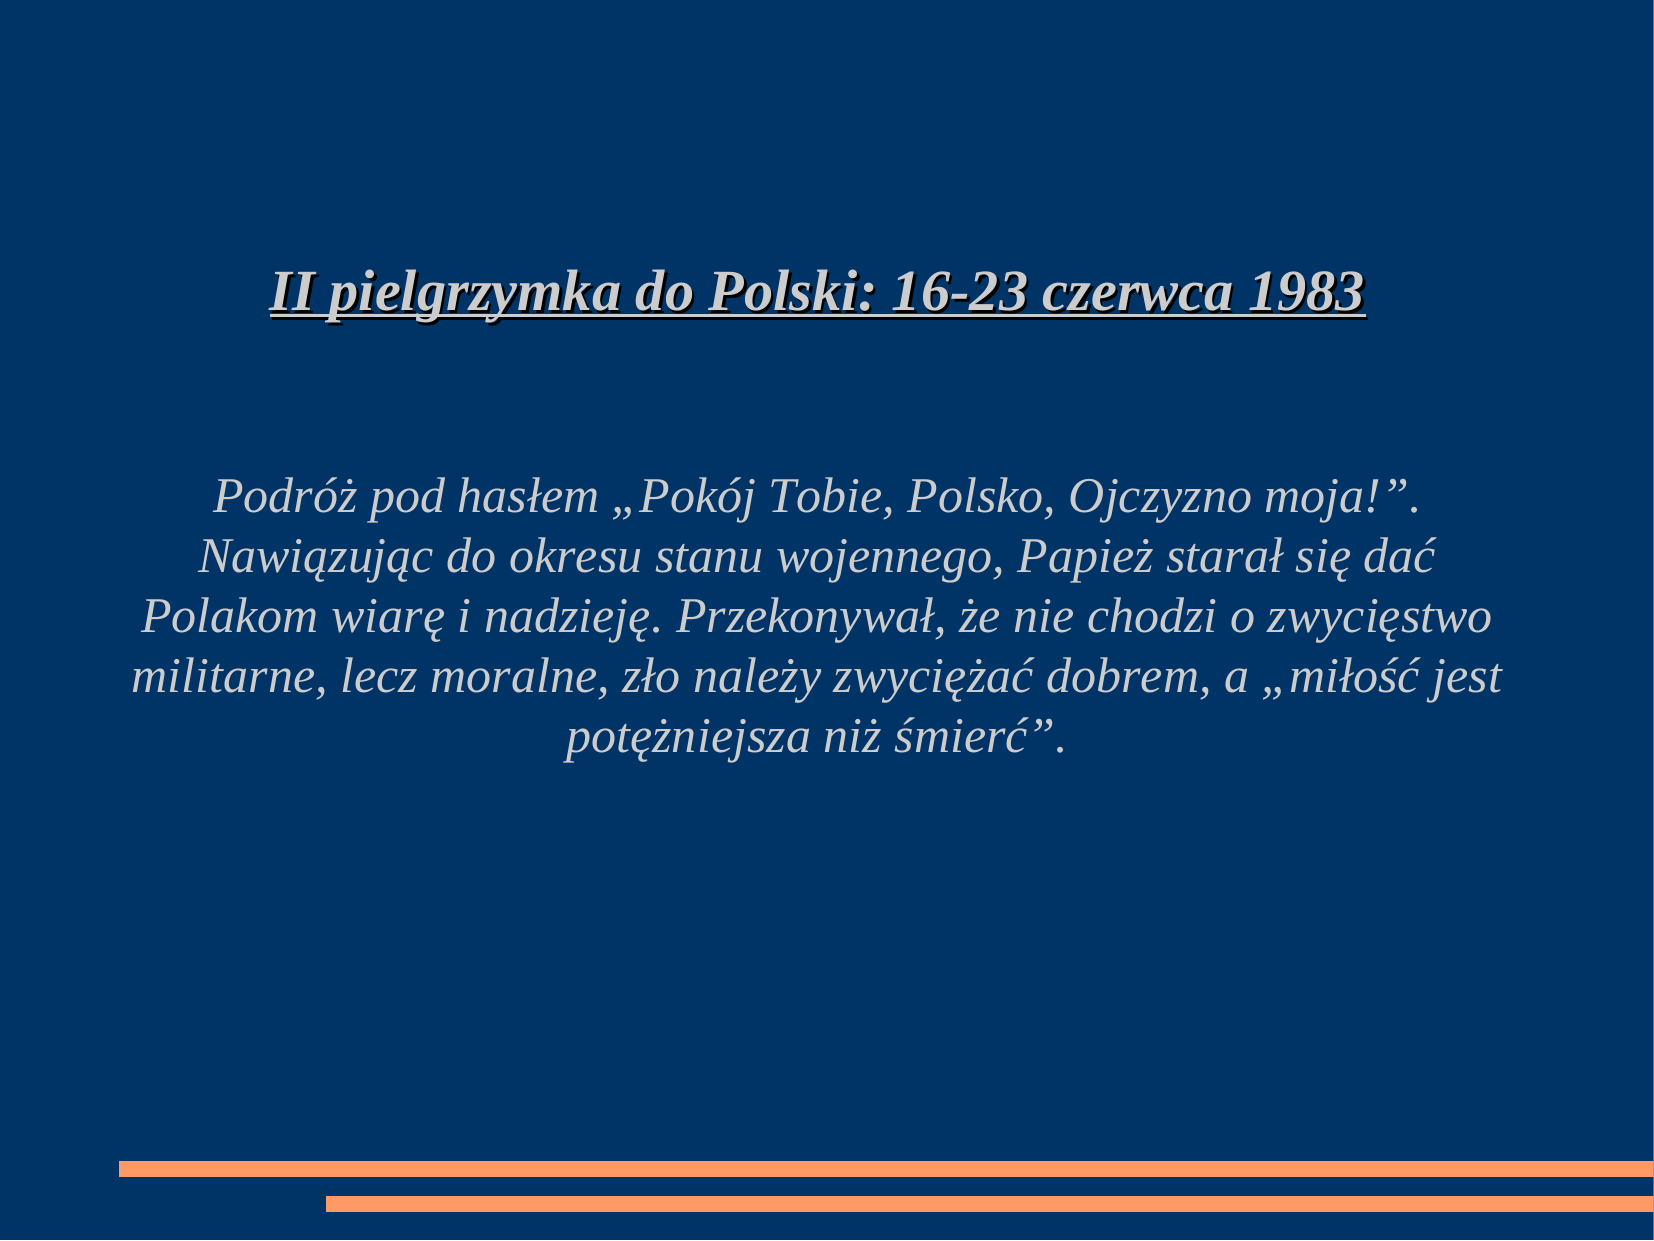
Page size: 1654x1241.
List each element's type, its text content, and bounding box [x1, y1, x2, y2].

subtitle II pielgrzymka do Polski: 16-23 czerwca 1983 Podróż pod hasłem „Pokój Tobie, Polsko, Ojczyzno moja!”. Nawiązując do okresu stanu wojennego, Papież starał się dać Polakom wiarę i nadzieję. Przekonywał, że nie chodzi o zwycięstwo militarne, lecz moralne, zło należy zwyciężać dobrem, a „miłość jest potężniejsza niż śmierć”. [111, 0, 1524, 1051]
